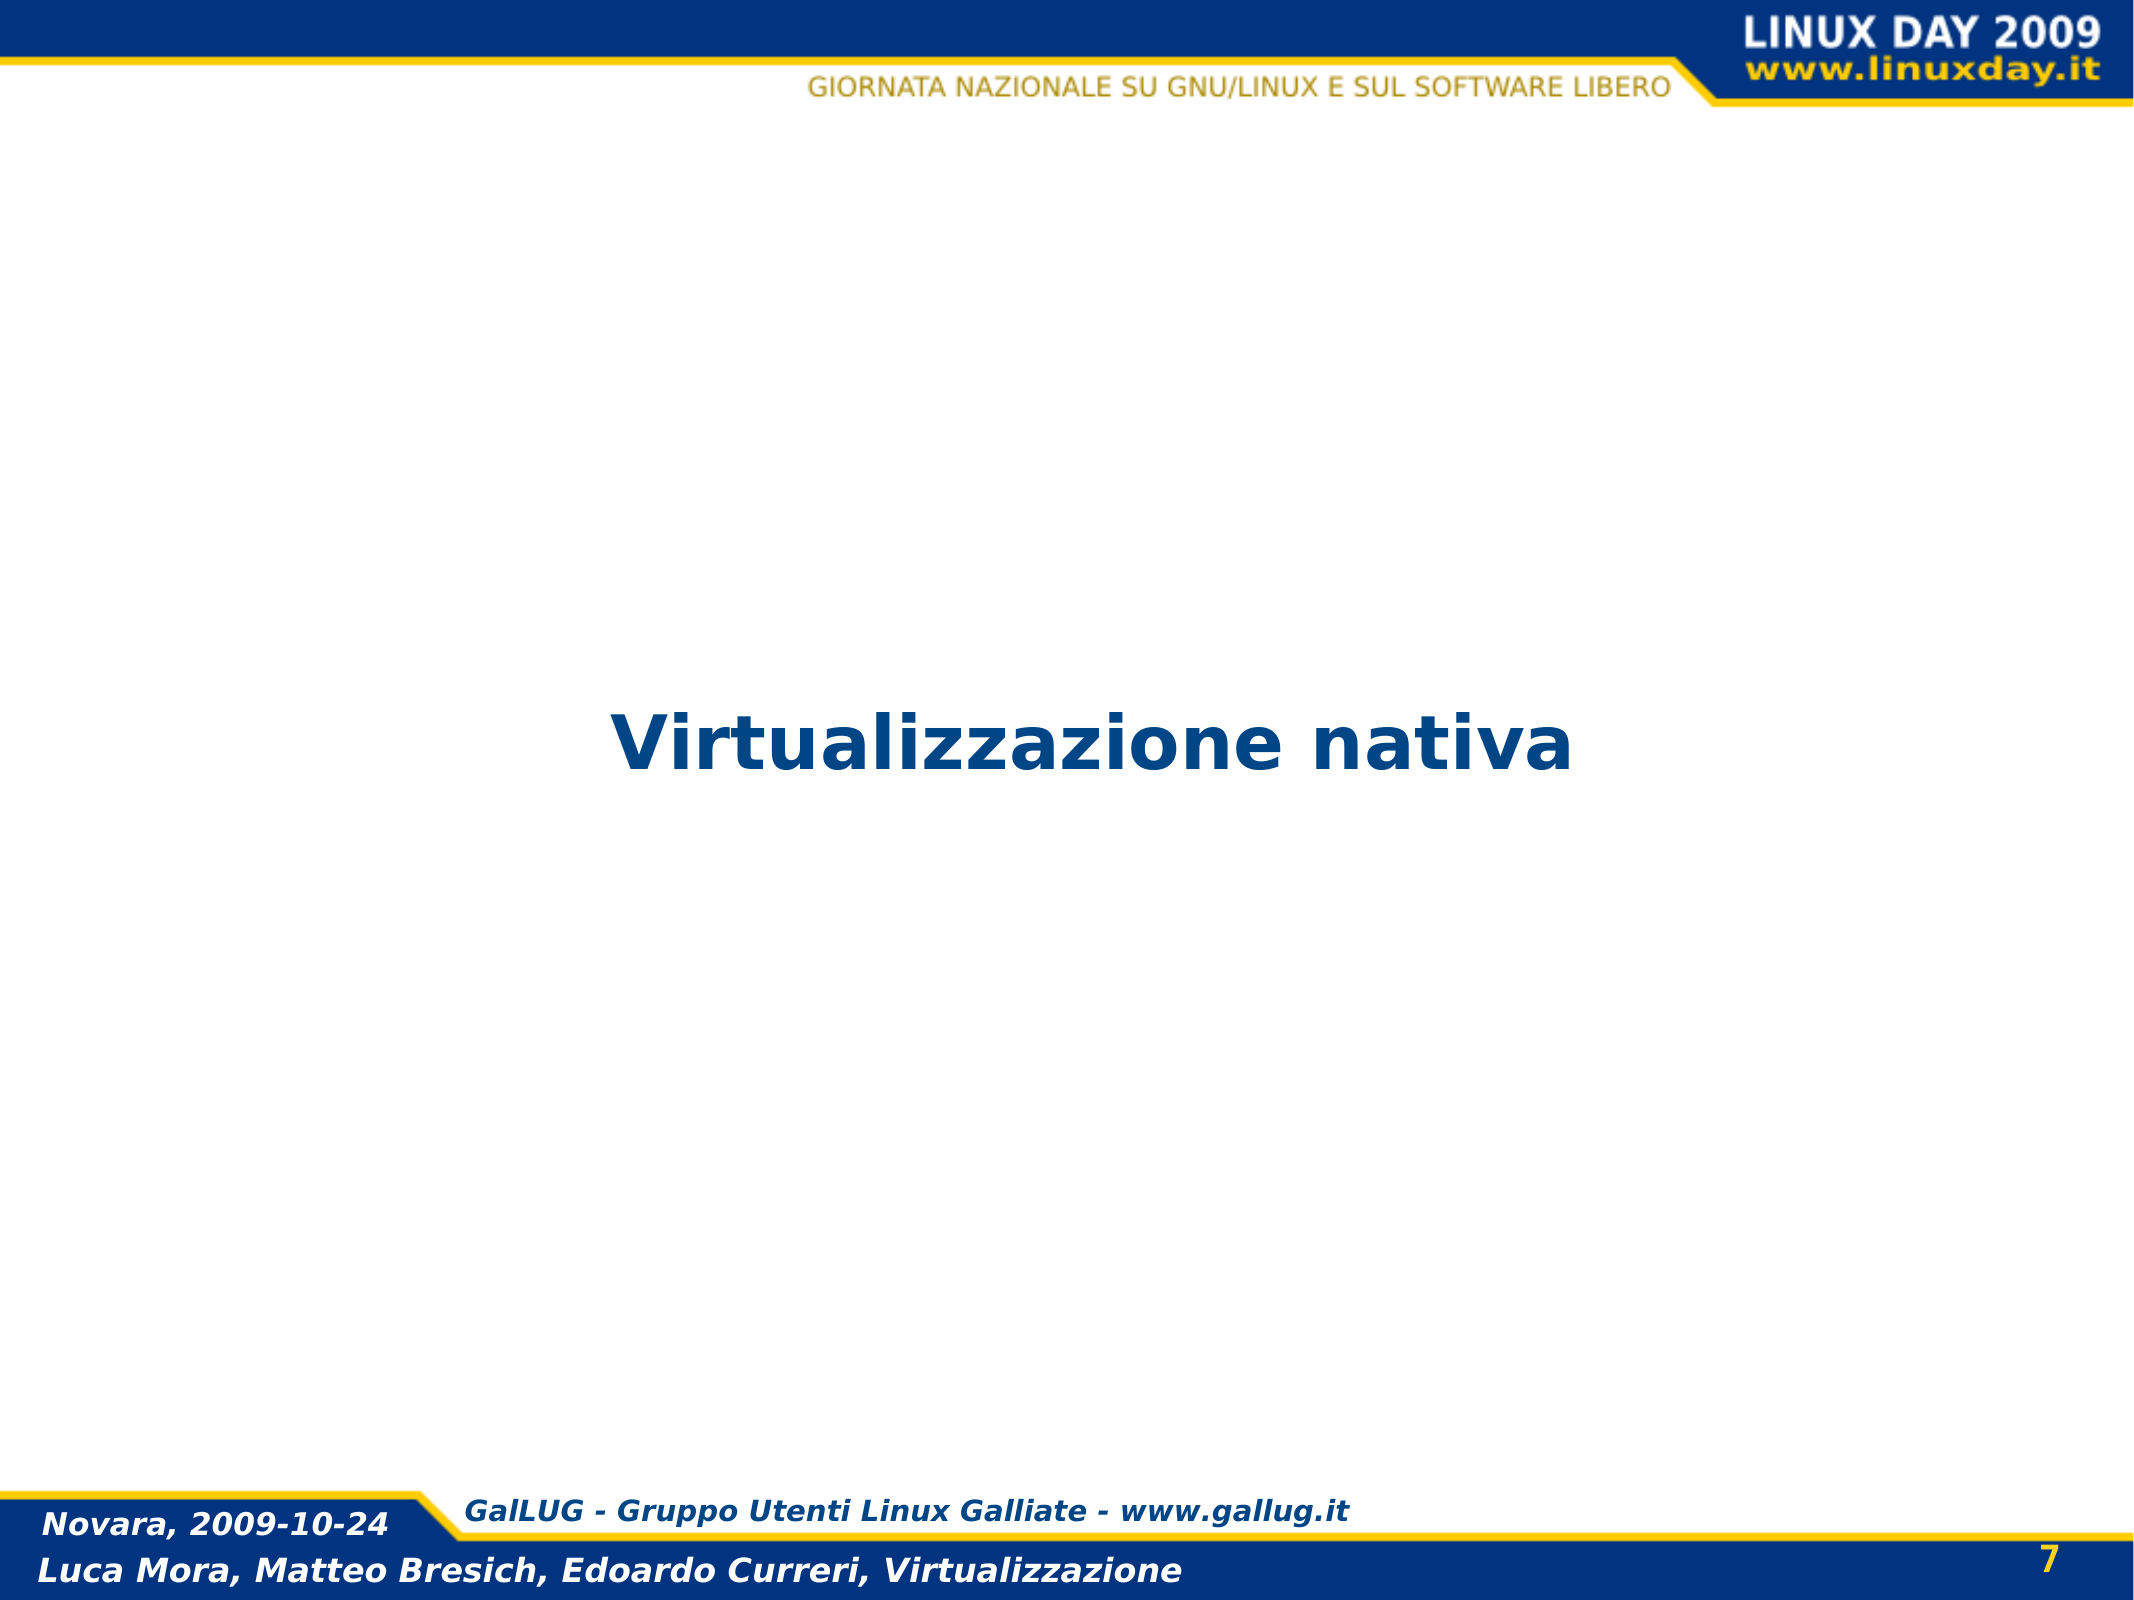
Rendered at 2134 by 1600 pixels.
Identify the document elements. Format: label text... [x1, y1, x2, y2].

picture [0, 0, 2134, 1600]
title Virtualizzazione nativa [106, 691, 2080, 799]
